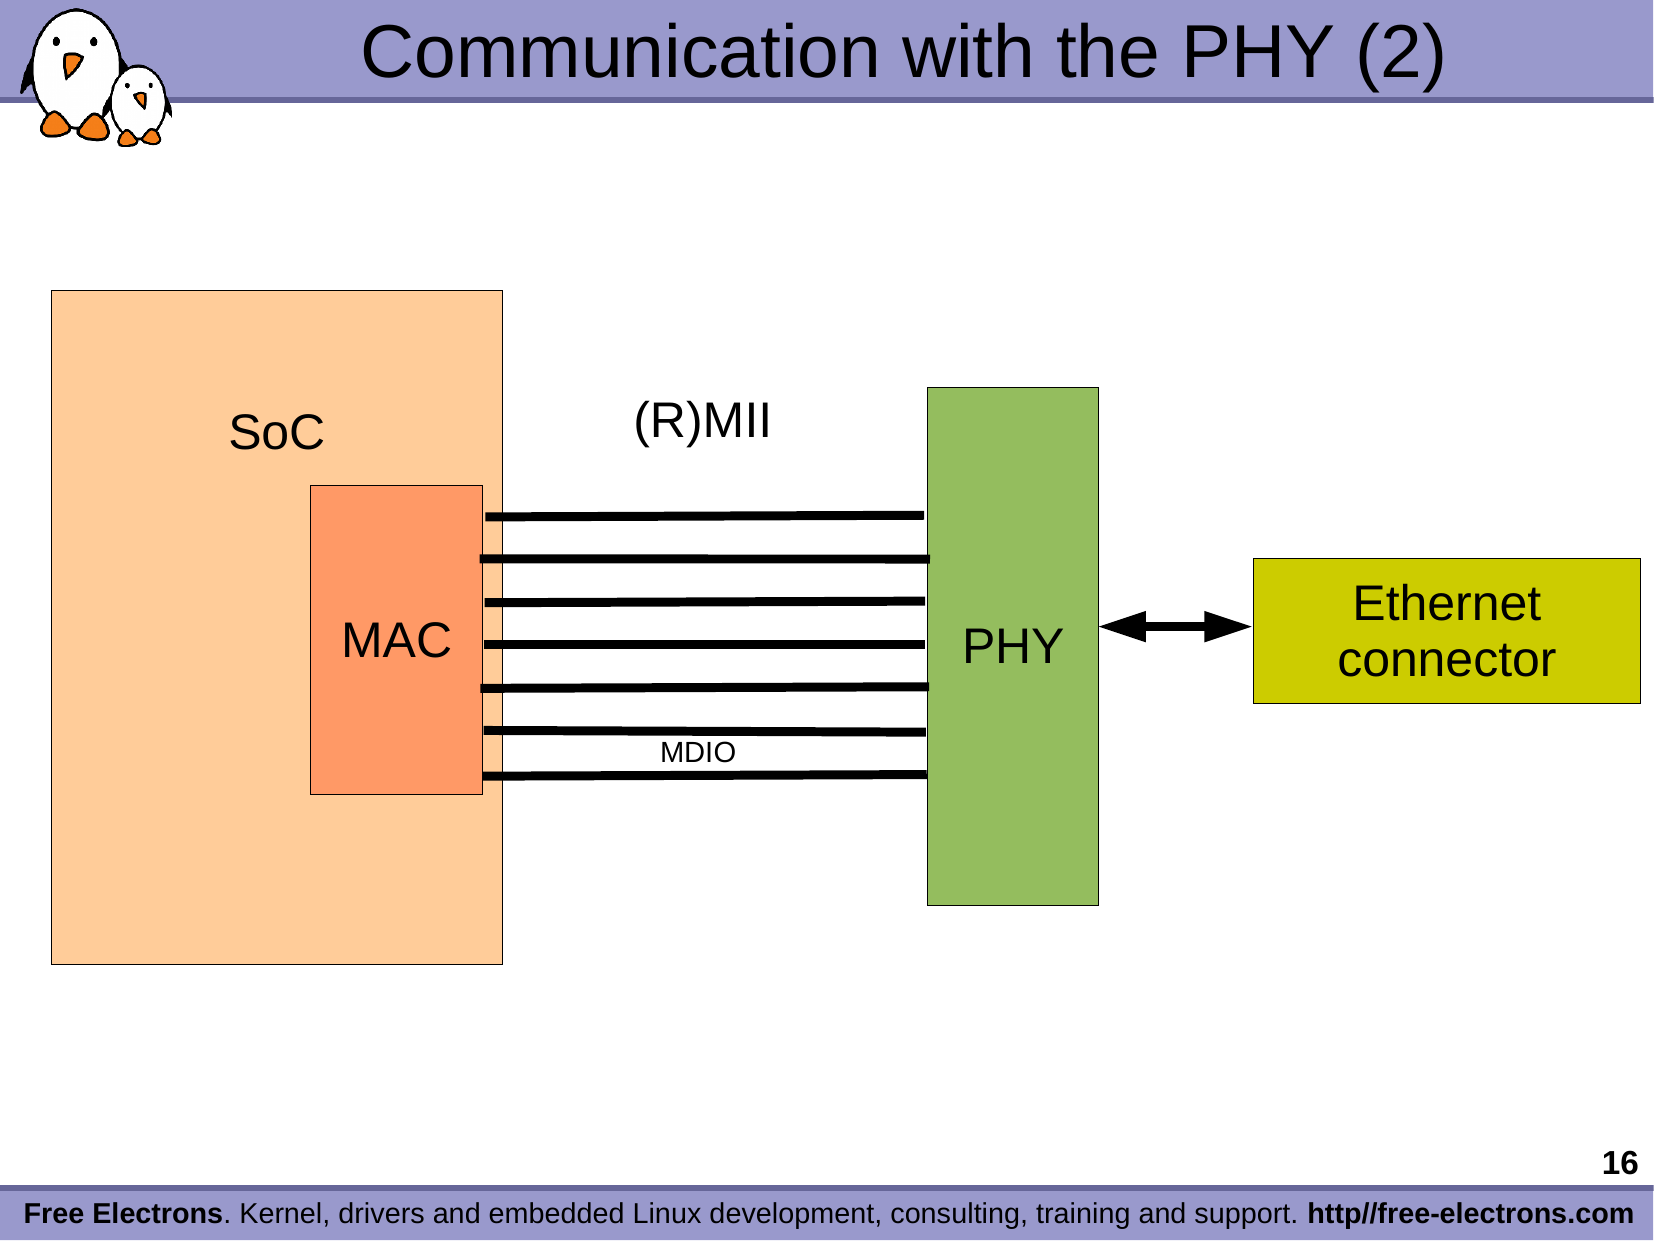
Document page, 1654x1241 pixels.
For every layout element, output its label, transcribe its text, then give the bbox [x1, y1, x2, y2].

picture [20, 8, 172, 147]
text_box MDIO [659, 736, 747, 773]
text_box (R)MII [633, 392, 785, 455]
text_box SoC [483, 735, 503, 771]
title Communication with the PHY (2) [178, 4, 1631, 98]
text_box PHY [927, 387, 1099, 906]
text_box SoC [483, 564, 503, 683]
text_box MAC [310, 485, 483, 795]
text_box SoC [483, 693, 503, 726]
text_box Ethernet connector [1253, 558, 1641, 704]
text_box SoC [51, 290, 503, 965]
